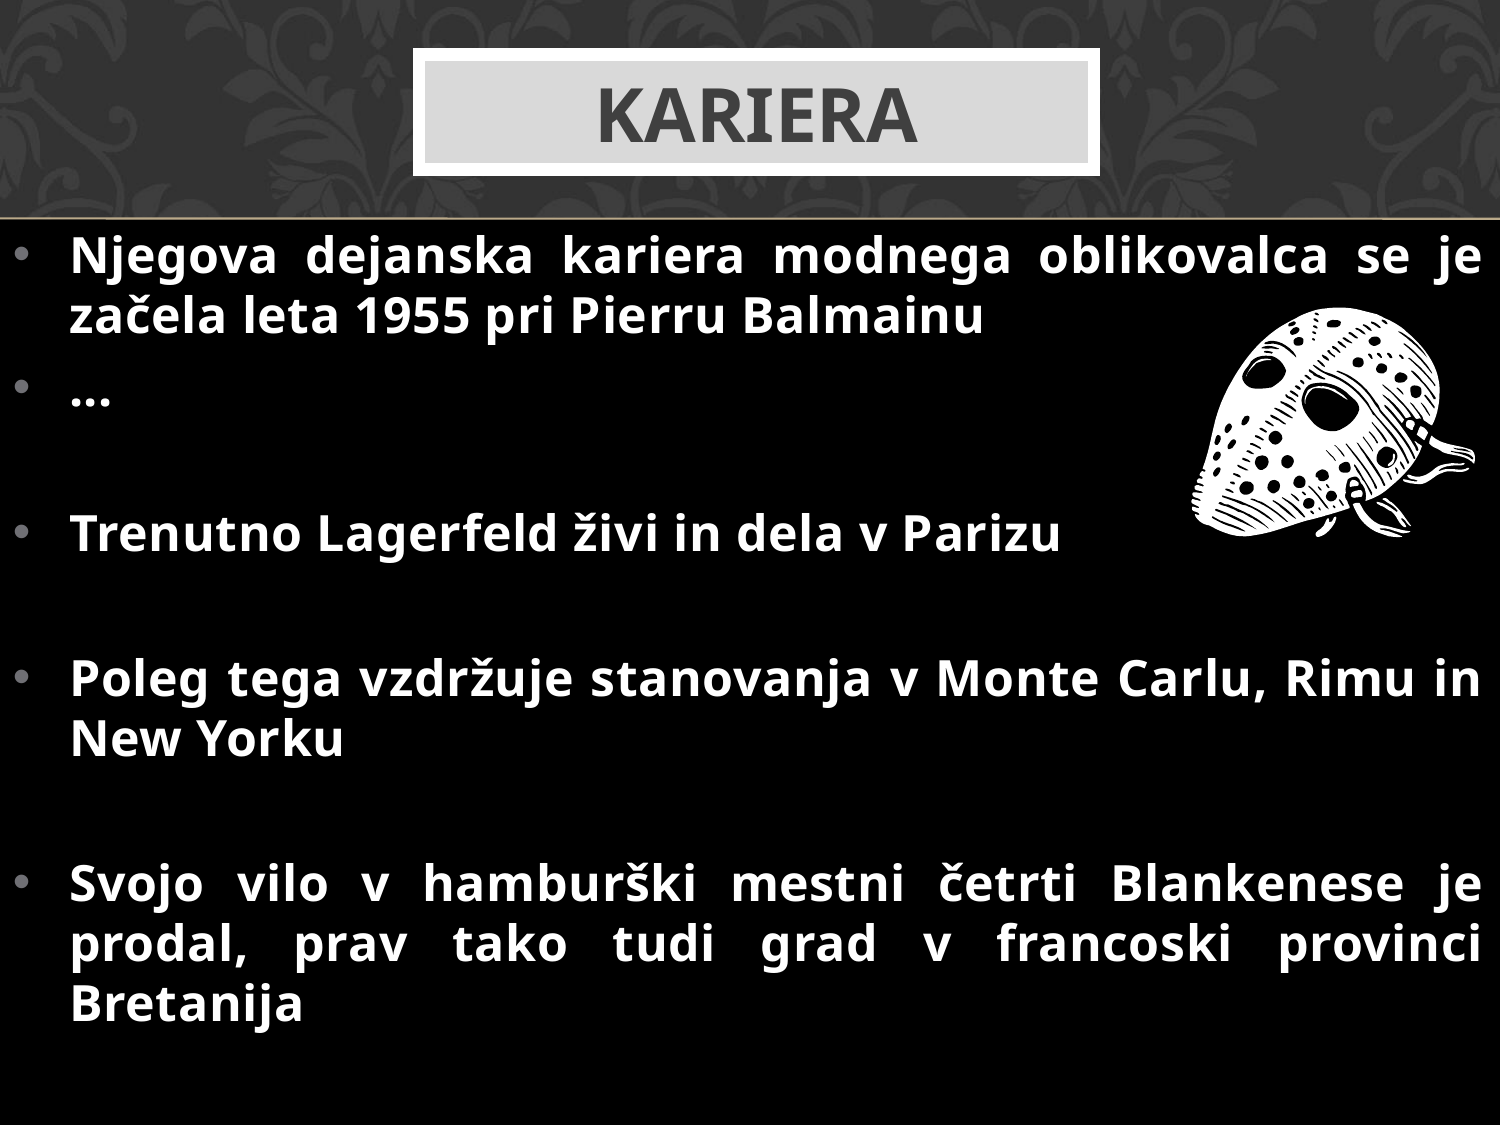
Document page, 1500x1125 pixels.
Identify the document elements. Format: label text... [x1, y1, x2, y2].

title KARIERA [419, 54, 1095, 170]
picture [1187, 302, 1480, 556]
list Njegova dejanska kariera modnega oblikovalca se je začela leta 1955 pri Pierru Balmainu ... Trenutno Lagerfeld živi in dela v Parizu Poleg tega vzdržuje stanovanja v Monte Carlu, Rimu in New Yorku Svojo vilo v hamburški mestni četrti Blankenese je prodal, prav tako tudi grad v francoski provinci Bretanija [0, 215, 1500, 1125]
picture [0, 0, 1500, 215]
